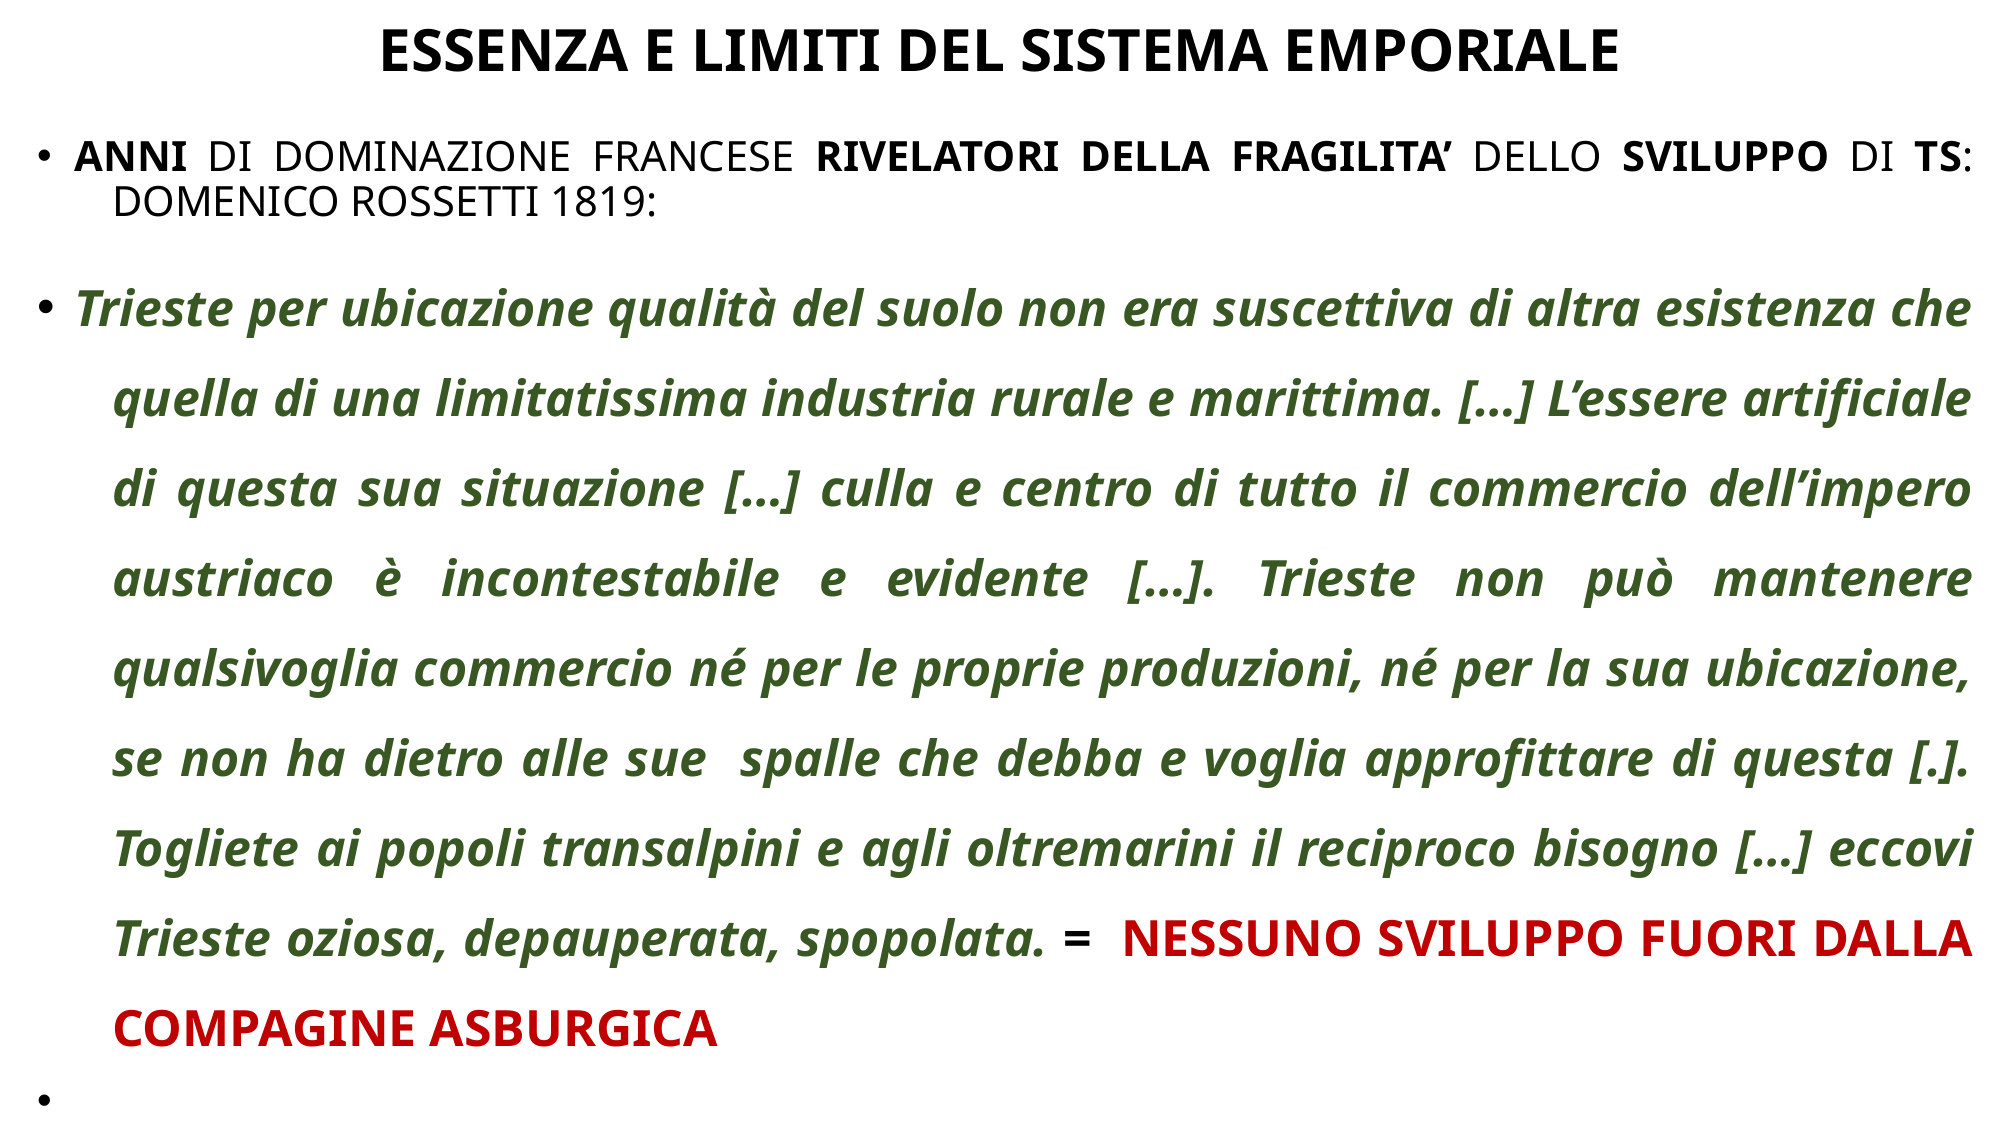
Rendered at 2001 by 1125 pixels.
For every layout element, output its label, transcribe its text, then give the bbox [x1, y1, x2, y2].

list ANNI DI DOMINAZIONE FRANCESE RIVELATORI DELLA FRAGILITA’ DELLO SVILUPPO DI TS: DOMENICO ROSSETTI 1819: Trieste per ubicazione qualità del suolo non era suscettiva di altra esistenza che quella di una limitatissima industria rurale e marittima. […] L’essere artificiale di questa sua situazione […] culla e centro di tutto il commercio dell’impero austriaco è incontestabile e evidente […]. Trieste non può mantenere qualsivoglia commercio né per le proprie produzioni, né per la sua ubicazione, se non ha dietro alle sue spalle che debba e voglia approfittare di questa [.]. Togliete ai popoli transalpini e agli oltremarini il reciproco bisogno […] eccovi Trieste oziosa, depauperata, spopolata. = NESSUNO SVILUPPO FUORI DALLA COMPAGINE ASBURGICA [22, 127, 1989, 1125]
title ESSENZA E LIMITI DEL SISTEMA EMPORIALE [137, 13, 1863, 93]
